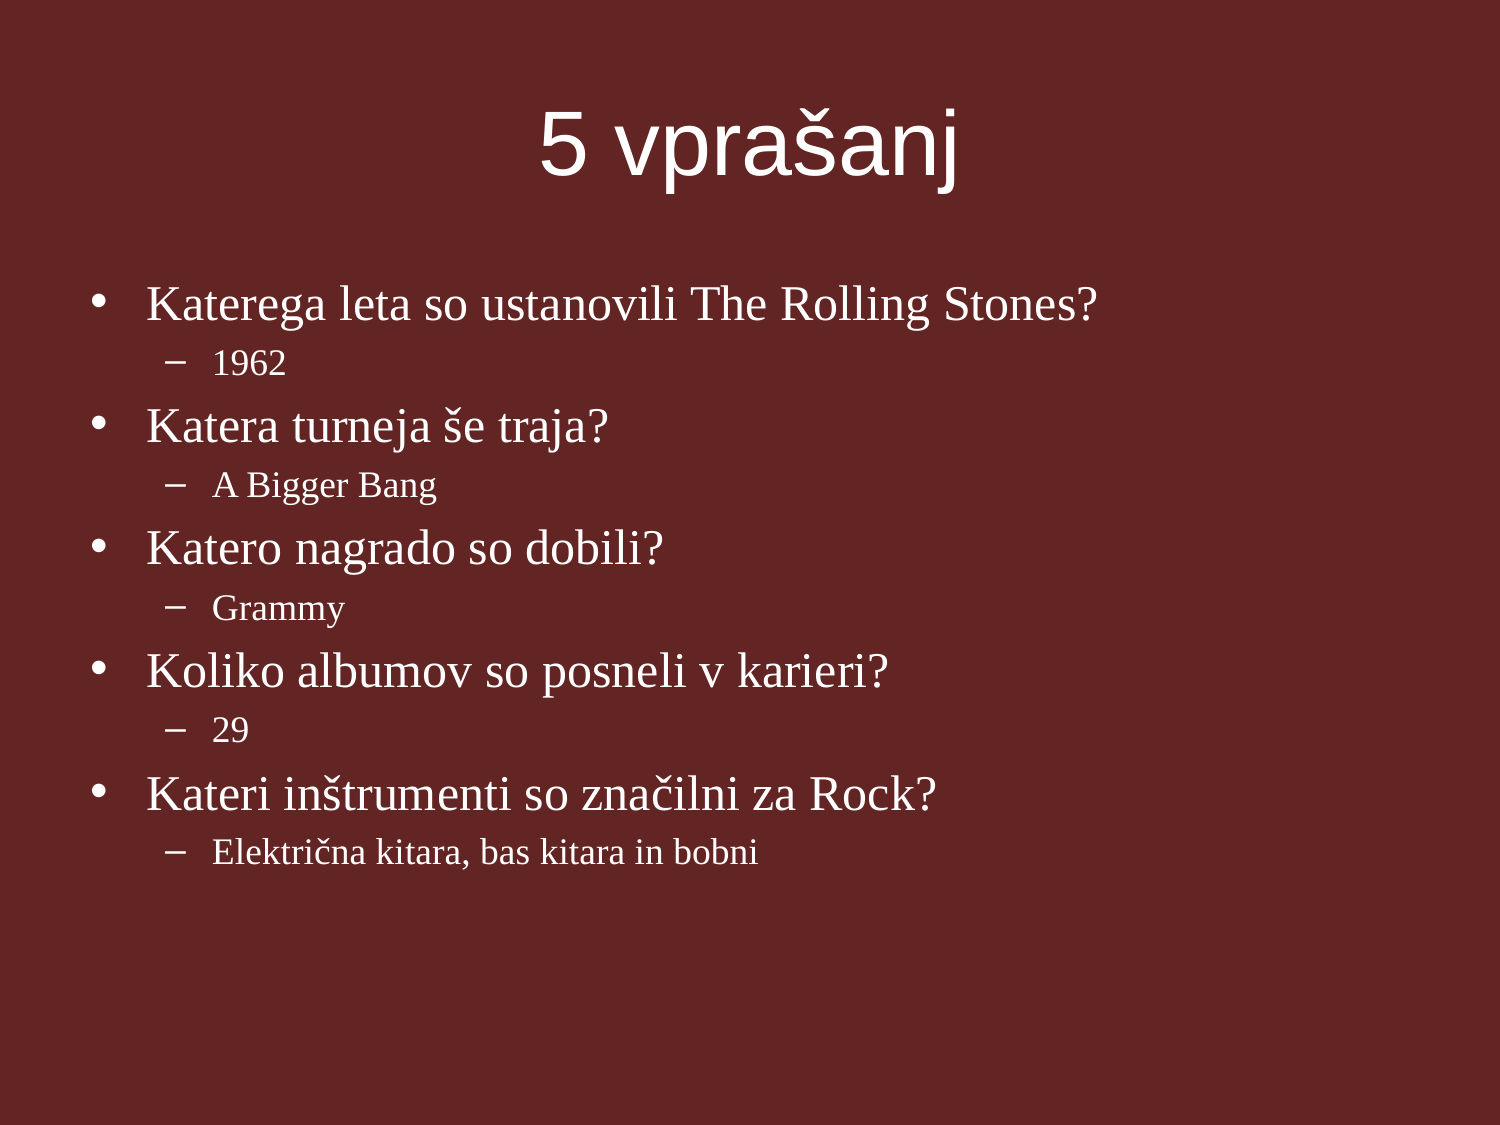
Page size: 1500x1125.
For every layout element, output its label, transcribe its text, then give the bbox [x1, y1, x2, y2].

title 5 vprašanj [75, 45, 1425, 233]
list Katerega leta so ustanovili The Rolling Stones? 1962 Katera turneja še traja? A Bigger Bang Katero nagrado so dobili? Grammy Koliko albumov so posneli v karieri? 29 Kateri inštrumenti so značilni za Rock? Električna kitara, bas kitara in bobni [75, 262, 1425, 1005]
